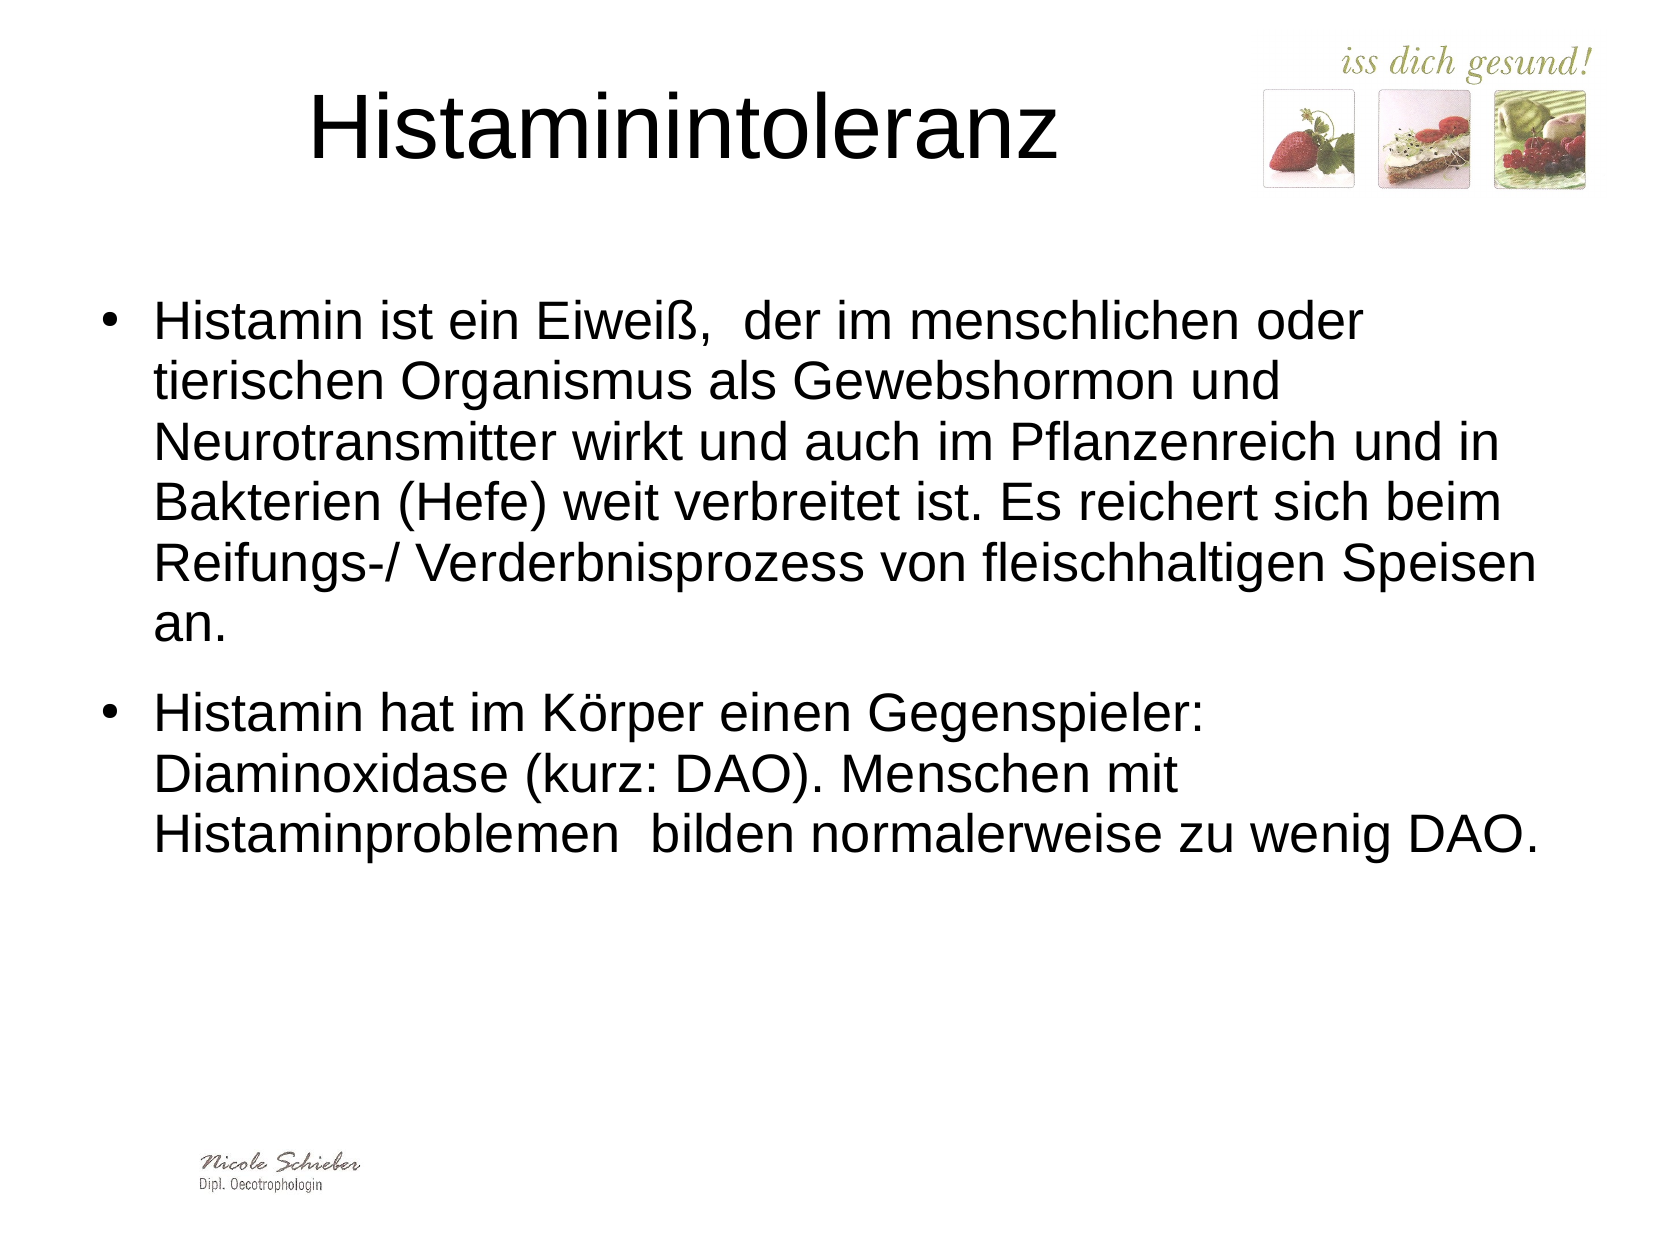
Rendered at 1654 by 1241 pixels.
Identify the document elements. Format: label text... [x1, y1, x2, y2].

picture [1430, 29, 1607, 198]
picture [188, 1149, 367, 1205]
list Histamin ist ein Eiweiß, der im menschlichen oder tierischen Organismus als Gewebshormon und Neurotransmitter wirkt und auch im Pflanzenreich und in Bakterien (Hefe) weit verbreitet ist. Es reichert sich beim Reifungs-/ Verderbnisprozess von fleischhaltigen Speisen an. Histamin hat im Körper einen Gegenspieler: Diaminoxidase (kurz: DAO). Menschen mit Histaminproblemen bilden normalerweise zu wenig DAO. [82, 290, 1571, 1109]
title Histaminintoleranz [0, 23, 1430, 231]
